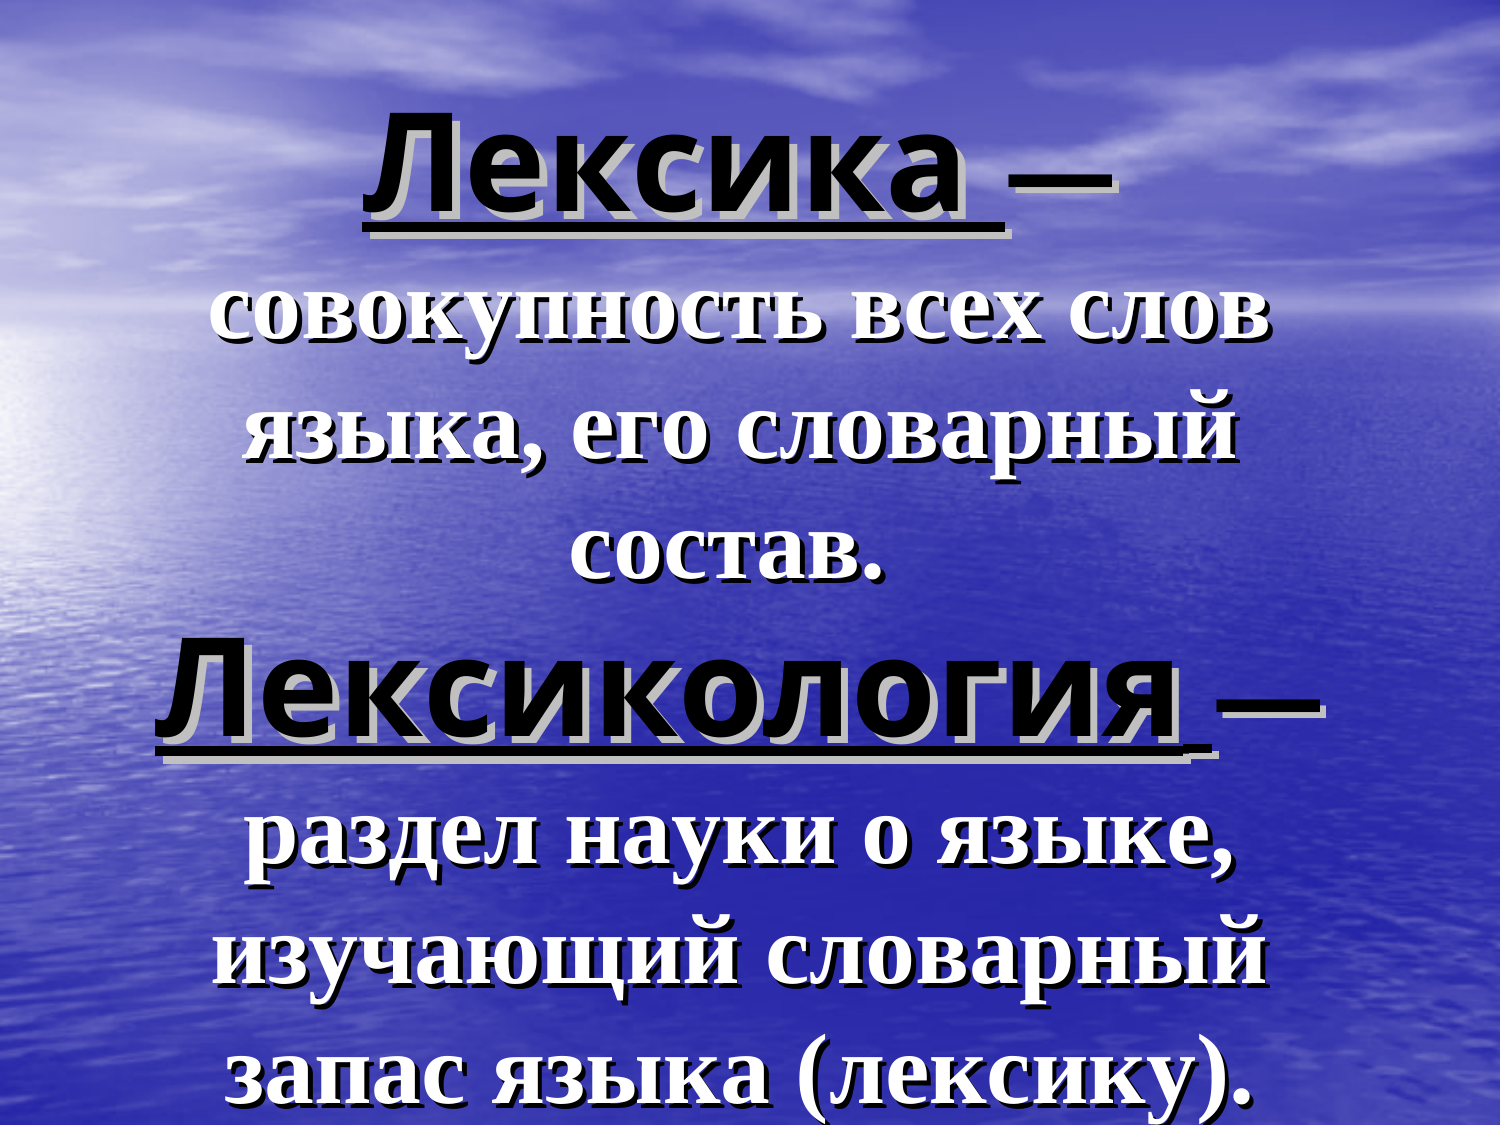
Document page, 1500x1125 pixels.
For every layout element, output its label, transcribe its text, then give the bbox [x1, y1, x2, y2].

title Лексика — совокупность всех слов языка, его словарный состав. Лексикология — раздел науки о языке, изучающий словарный запас языка (лексику). [64, 66, 1415, 1047]
